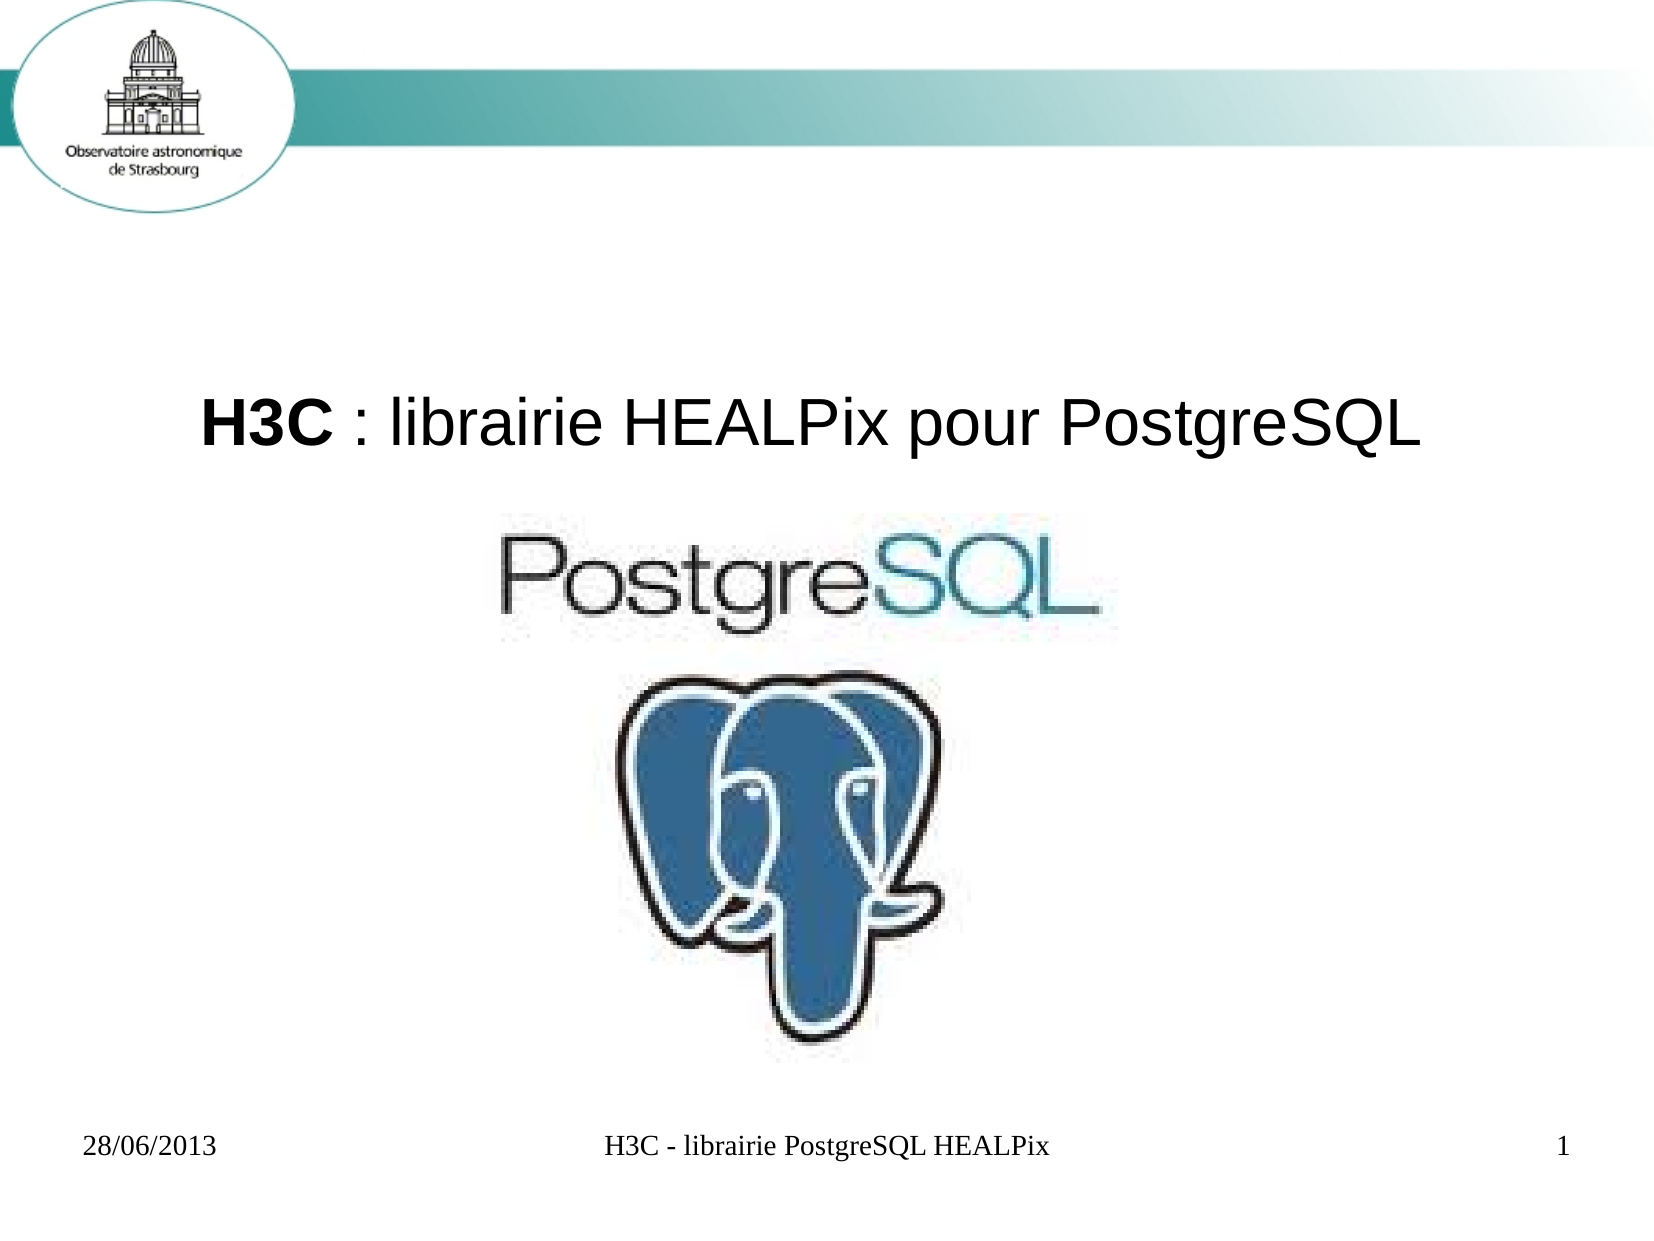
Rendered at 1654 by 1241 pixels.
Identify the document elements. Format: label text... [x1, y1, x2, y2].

picture [0, 0, 1654, 1241]
list H3C : librairie HEALPix pour PostgreSQL [200, 384, 1654, 485]
